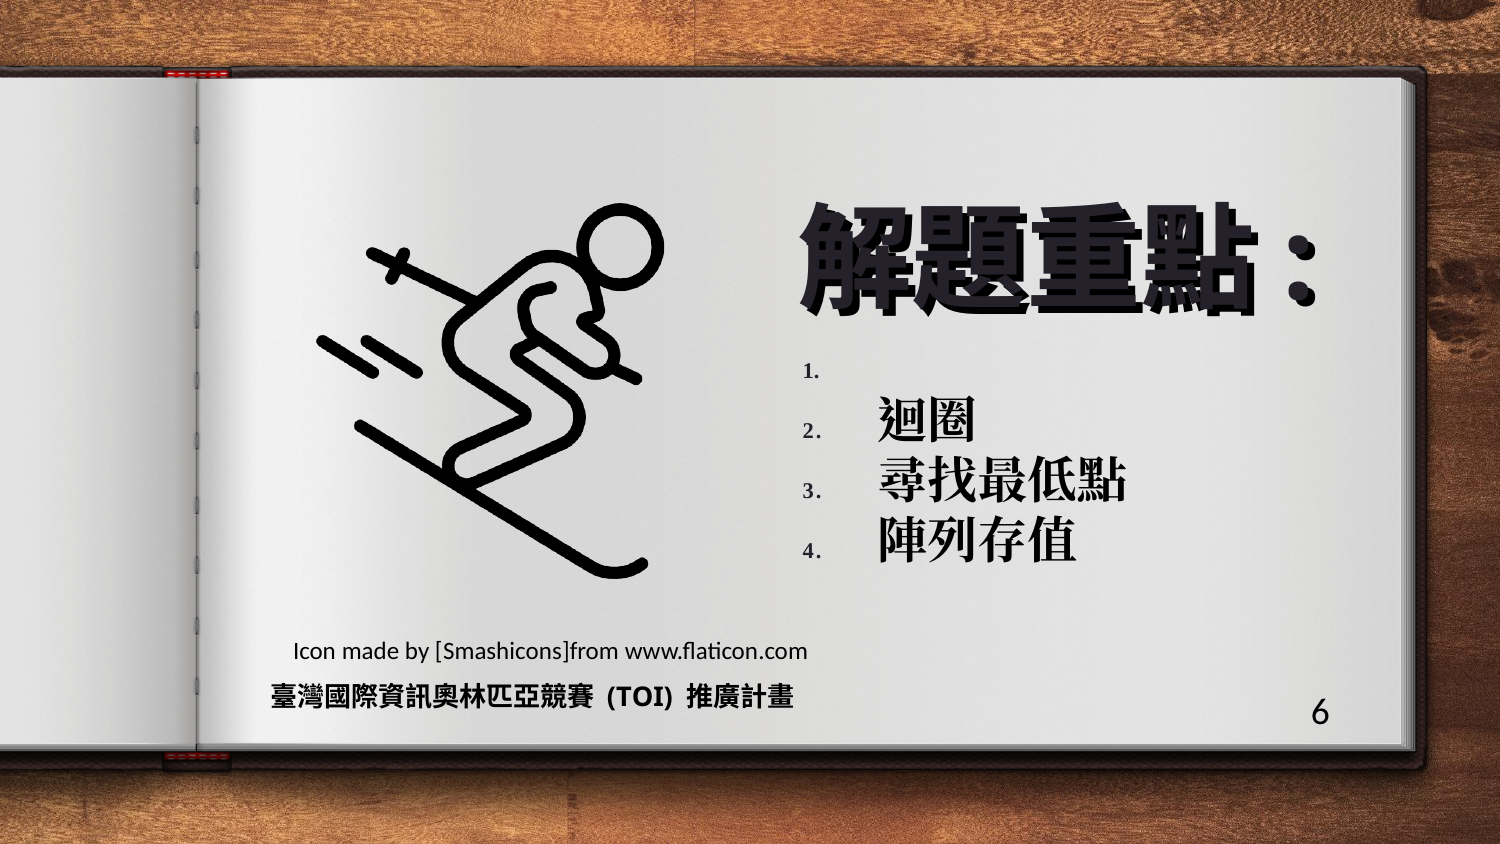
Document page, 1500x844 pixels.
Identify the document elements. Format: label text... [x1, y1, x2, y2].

subtitle 迴圈 尋找最低點 陣列存值 [787, 313, 1341, 588]
picture [302, 203, 678, 579]
text_box Icon made by [Smashicons]from www.flaticon.com [278, 627, 867, 672]
title 解題重點: [782, 146, 1313, 338]
text_box [1295, 672, 1386, 737]
